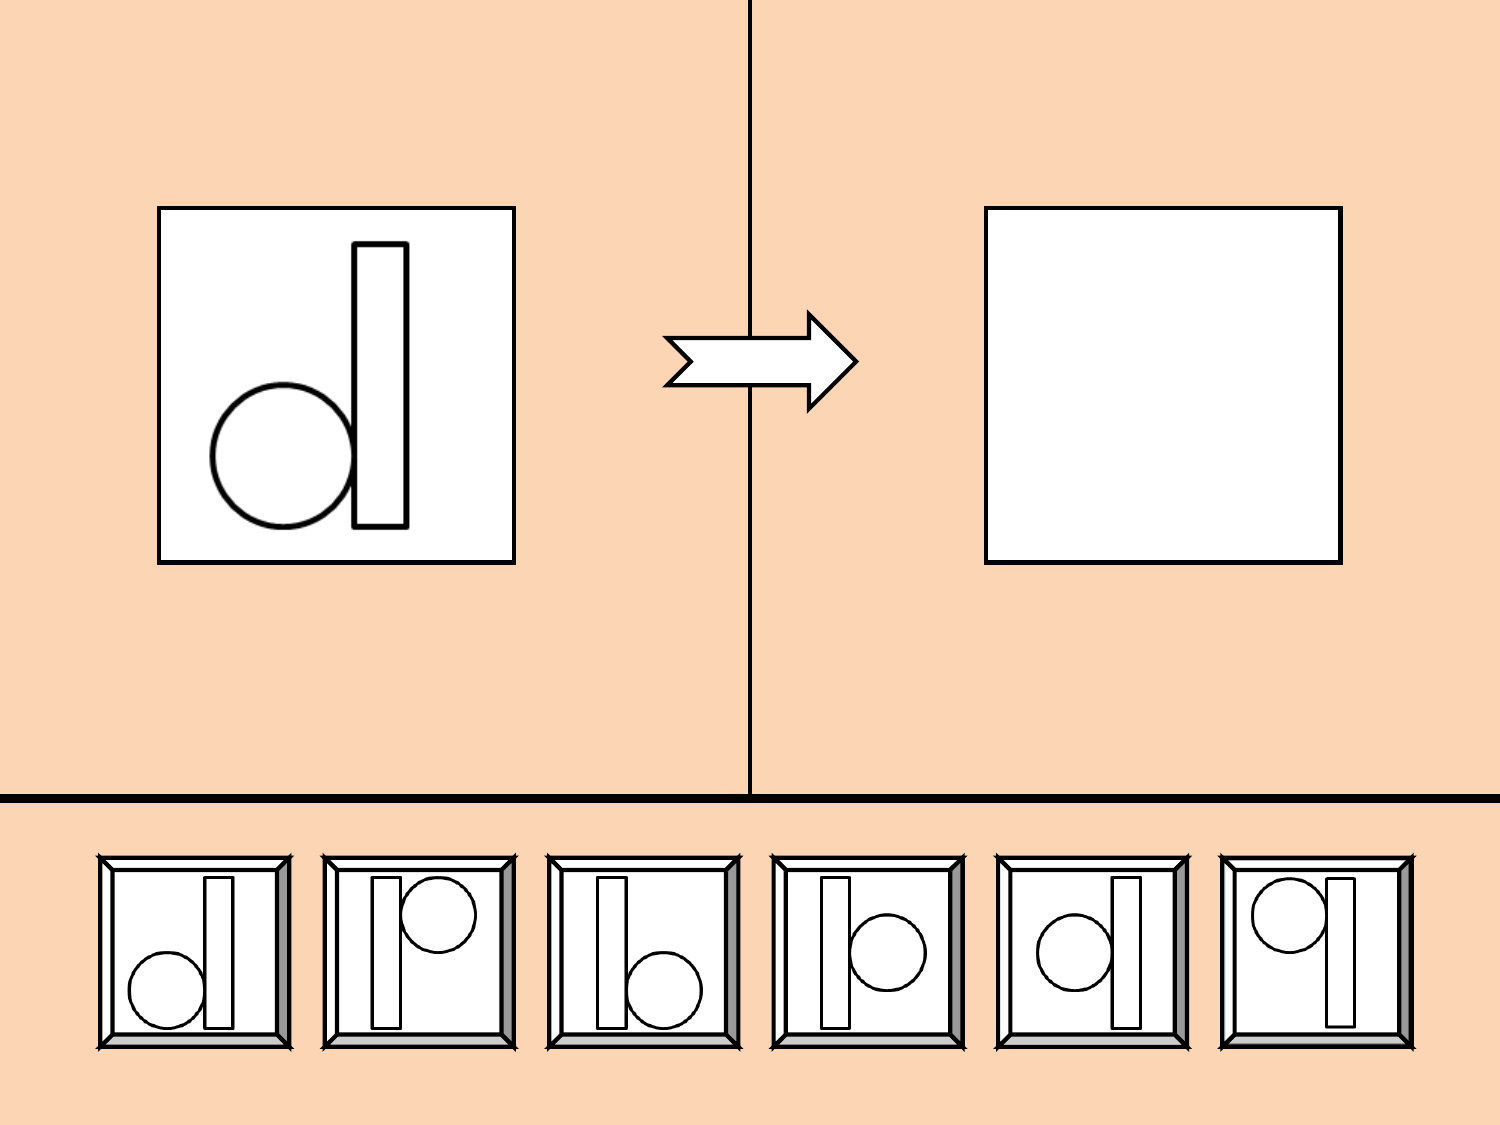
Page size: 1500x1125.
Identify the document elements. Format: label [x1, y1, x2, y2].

text_box [551, 857, 739, 1047]
text_box [159, 208, 514, 563]
text_box [1000, 857, 1188, 1047]
text_box [667, 314, 857, 409]
text_box [775, 857, 963, 1047]
text_box [1224, 857, 1412, 1047]
text_box [102, 857, 290, 1047]
text_box [986, 208, 1341, 563]
text_box [326, 857, 514, 1047]
